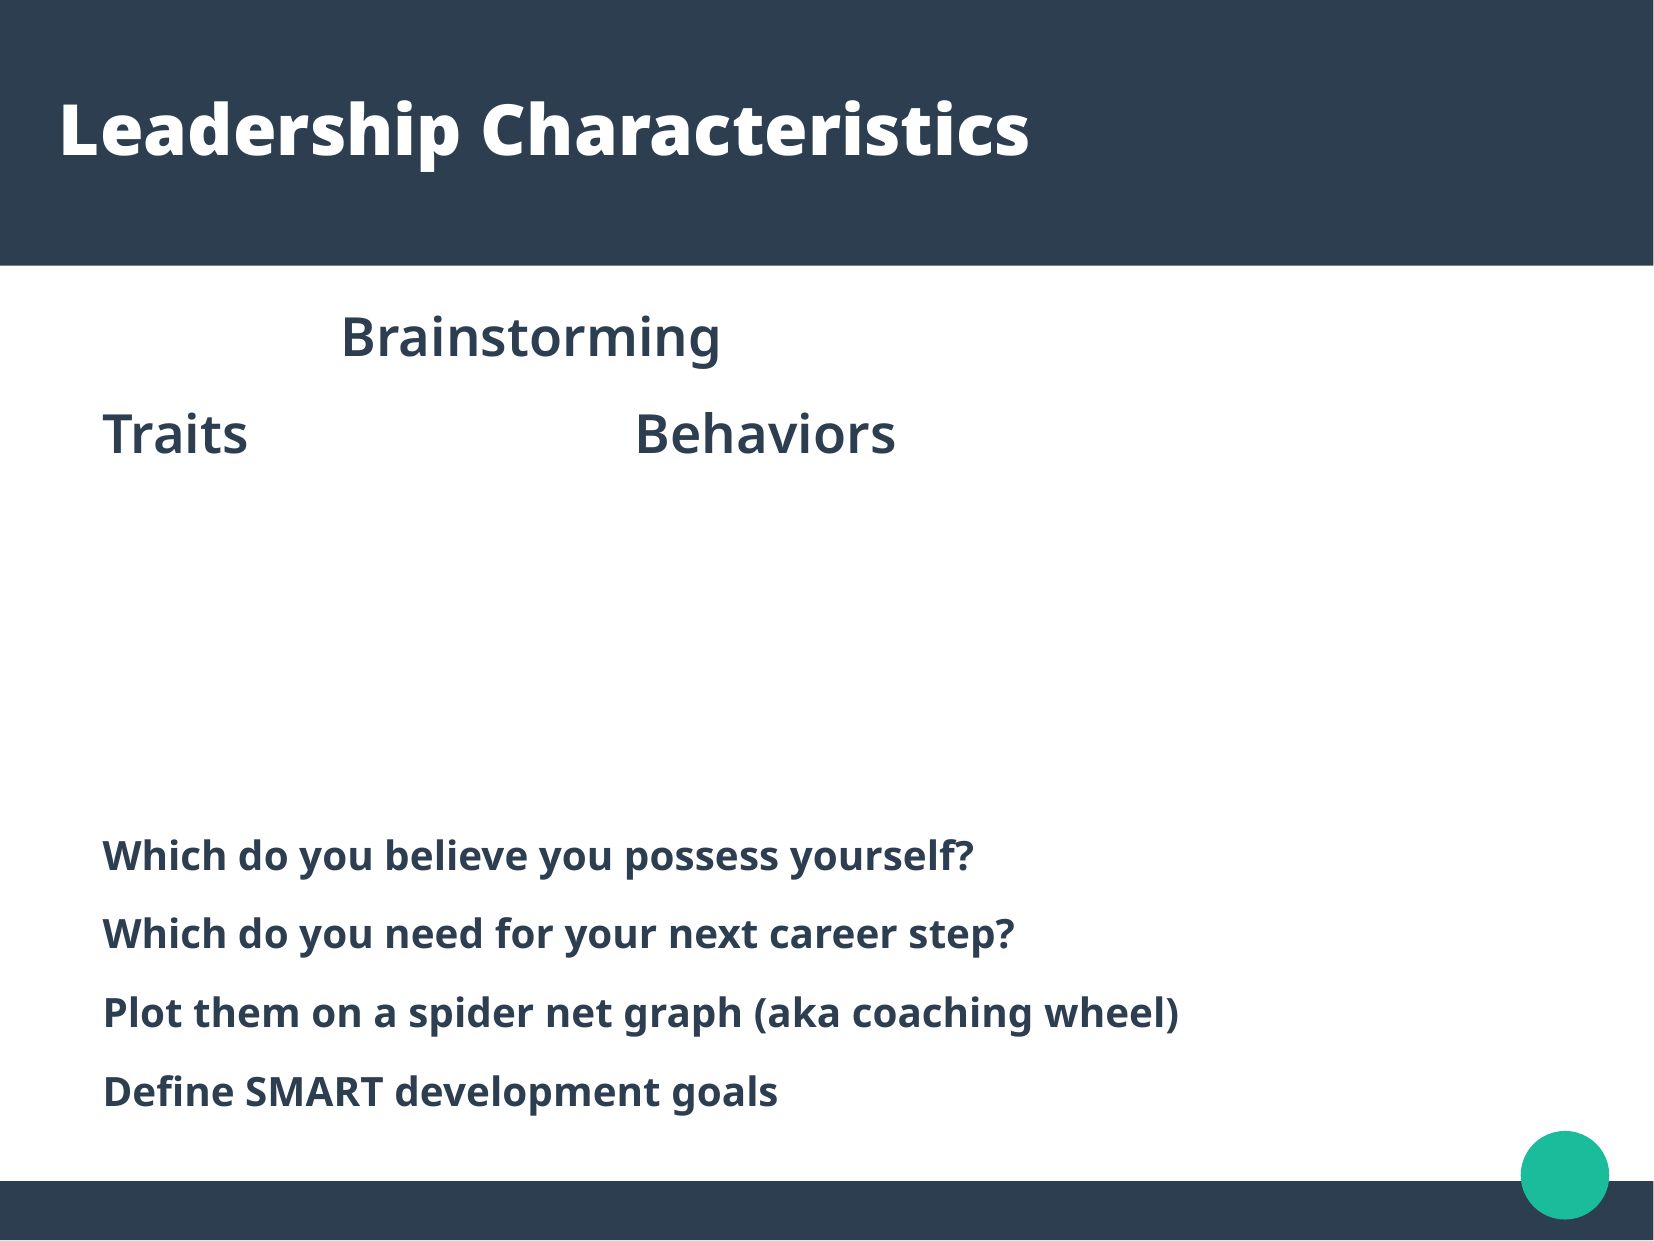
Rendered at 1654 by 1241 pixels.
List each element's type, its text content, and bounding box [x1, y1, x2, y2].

list Brainstorming Traits Behaviors Which do you believe you possess yourself? Which do you need for your next career step? Plot them on a spider net graph (aka coaching wheel) Define SMART development goals [45, 298, 1581, 1126]
title Leadership Characteristics [59, 49, 1595, 207]
